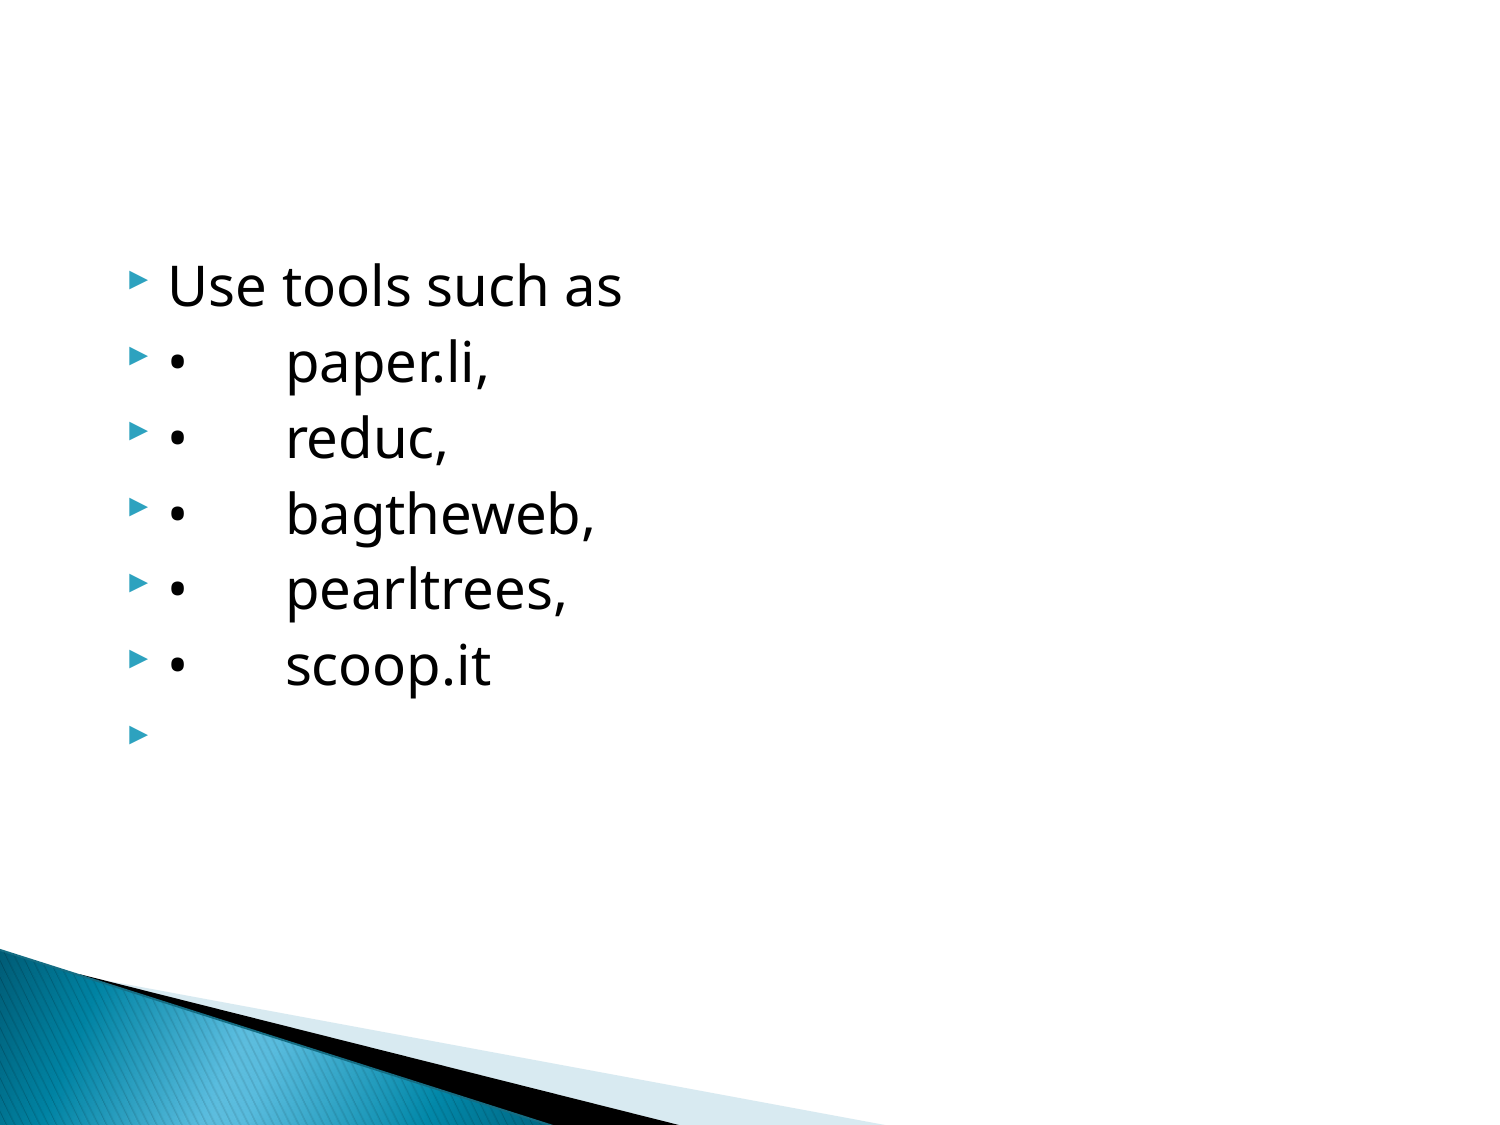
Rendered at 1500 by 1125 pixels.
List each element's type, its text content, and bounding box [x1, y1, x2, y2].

list Use tools such as • paper.li, • reduc, • bagtheweb, • pearltrees, • scoop.it [75, 243, 1426, 986]
